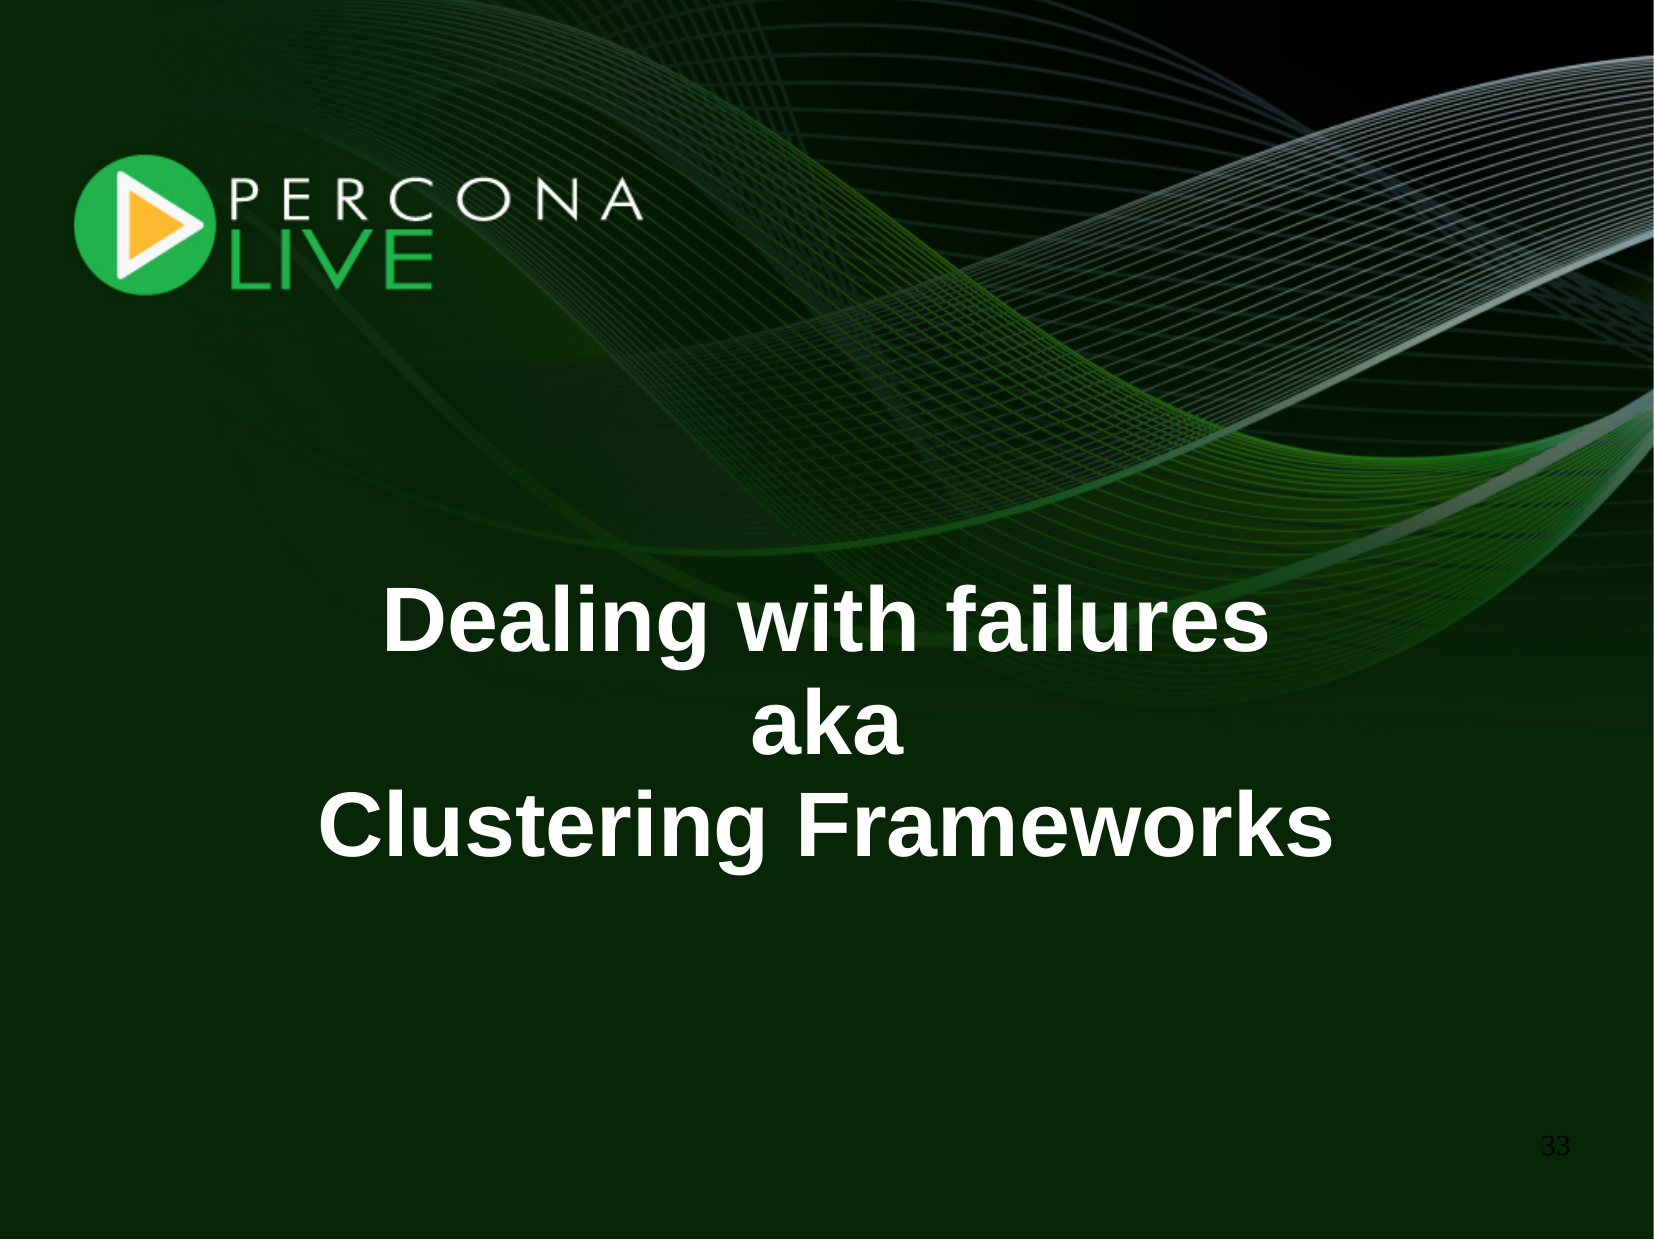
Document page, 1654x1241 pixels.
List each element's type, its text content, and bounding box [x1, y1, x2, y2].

picture [0, 0, 1654, 1239]
title Dealing with failures aka Clustering Frameworks [82, 363, 1571, 877]
